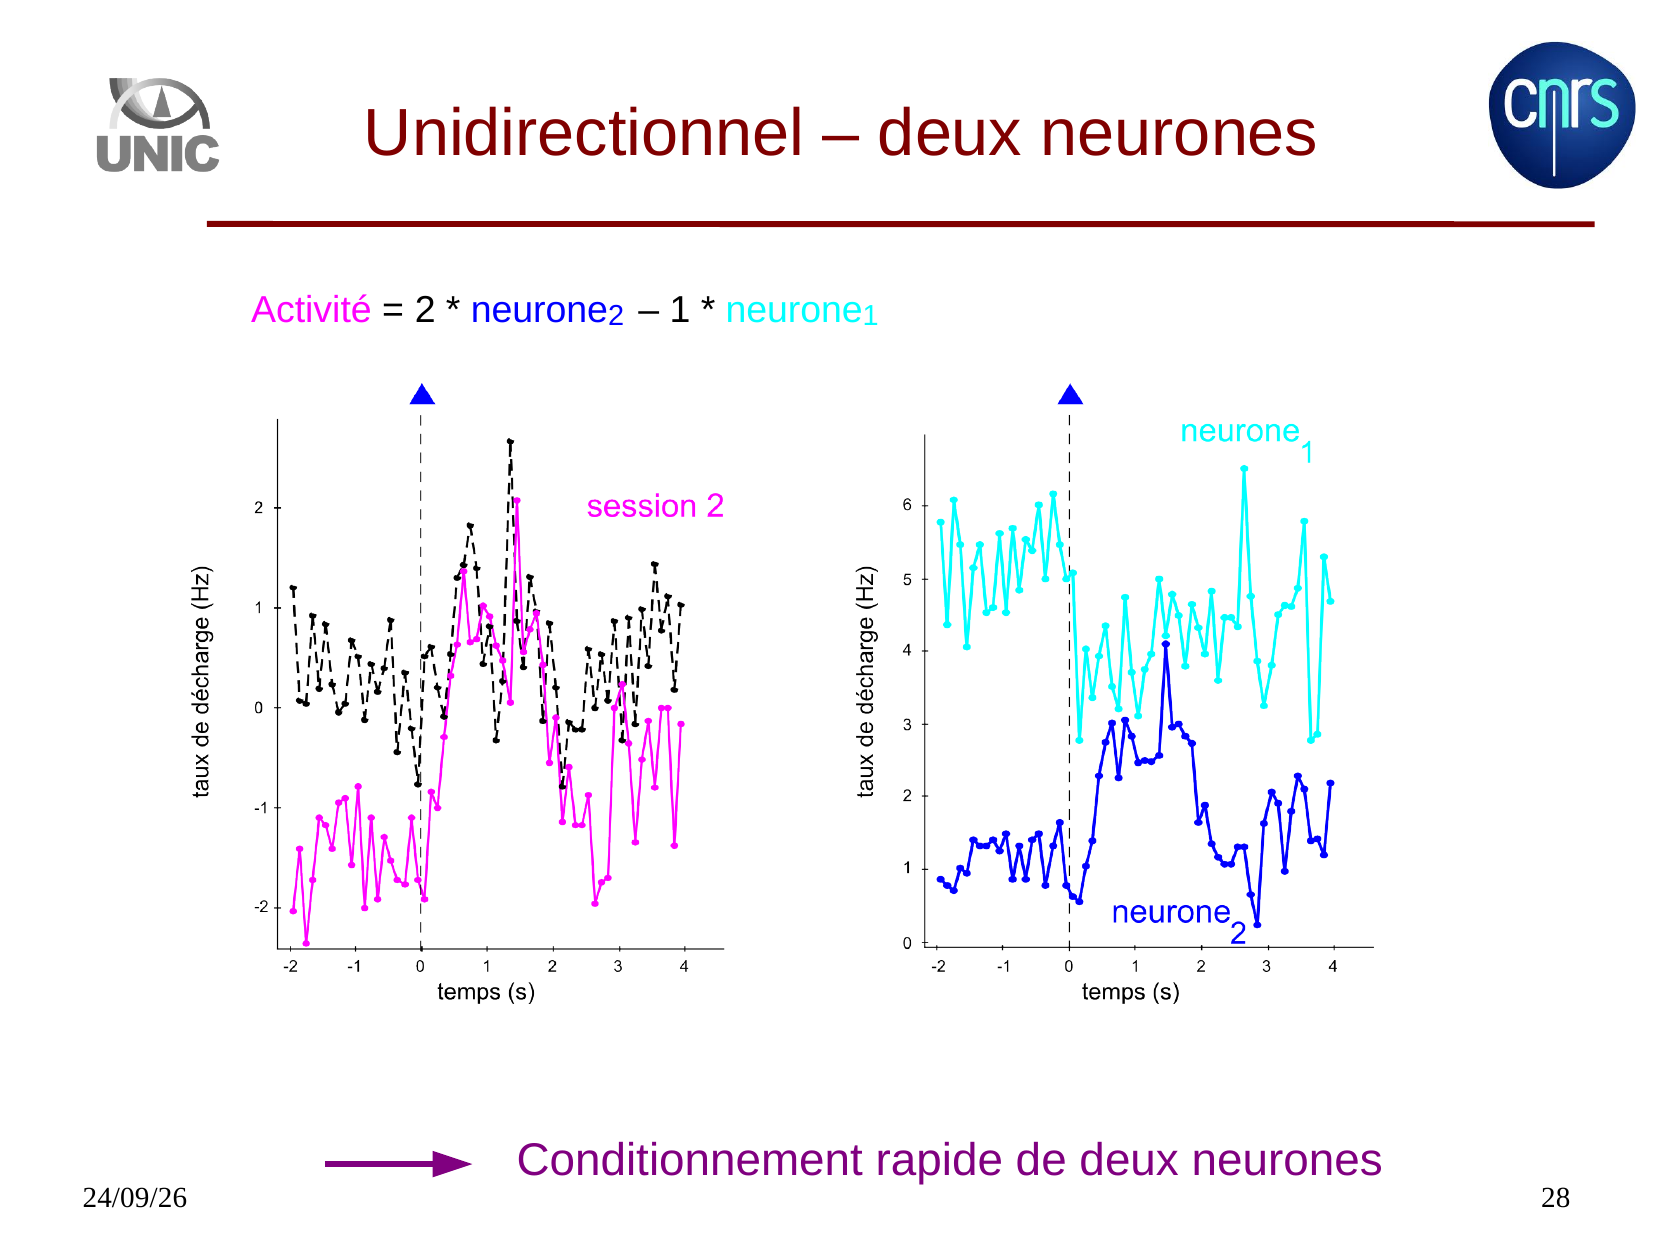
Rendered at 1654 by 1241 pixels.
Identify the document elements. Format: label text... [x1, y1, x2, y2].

picture [191, 383, 1374, 1004]
picture [1488, 41, 1636, 189]
text_box Conditionnement rapide de deux neurones [501, 1122, 1625, 1192]
text_box Activité = 2 * neurone2 – 1 * neurone1 [236, 264, 975, 357]
text_box Unidirectionnel – deux neurones [206, 88, 1477, 207]
text_box <numéro> [1185, 1192, 1571, 1215]
picture [89, 65, 226, 187]
text_box 13/02/12 [82, 1180, 468, 1215]
